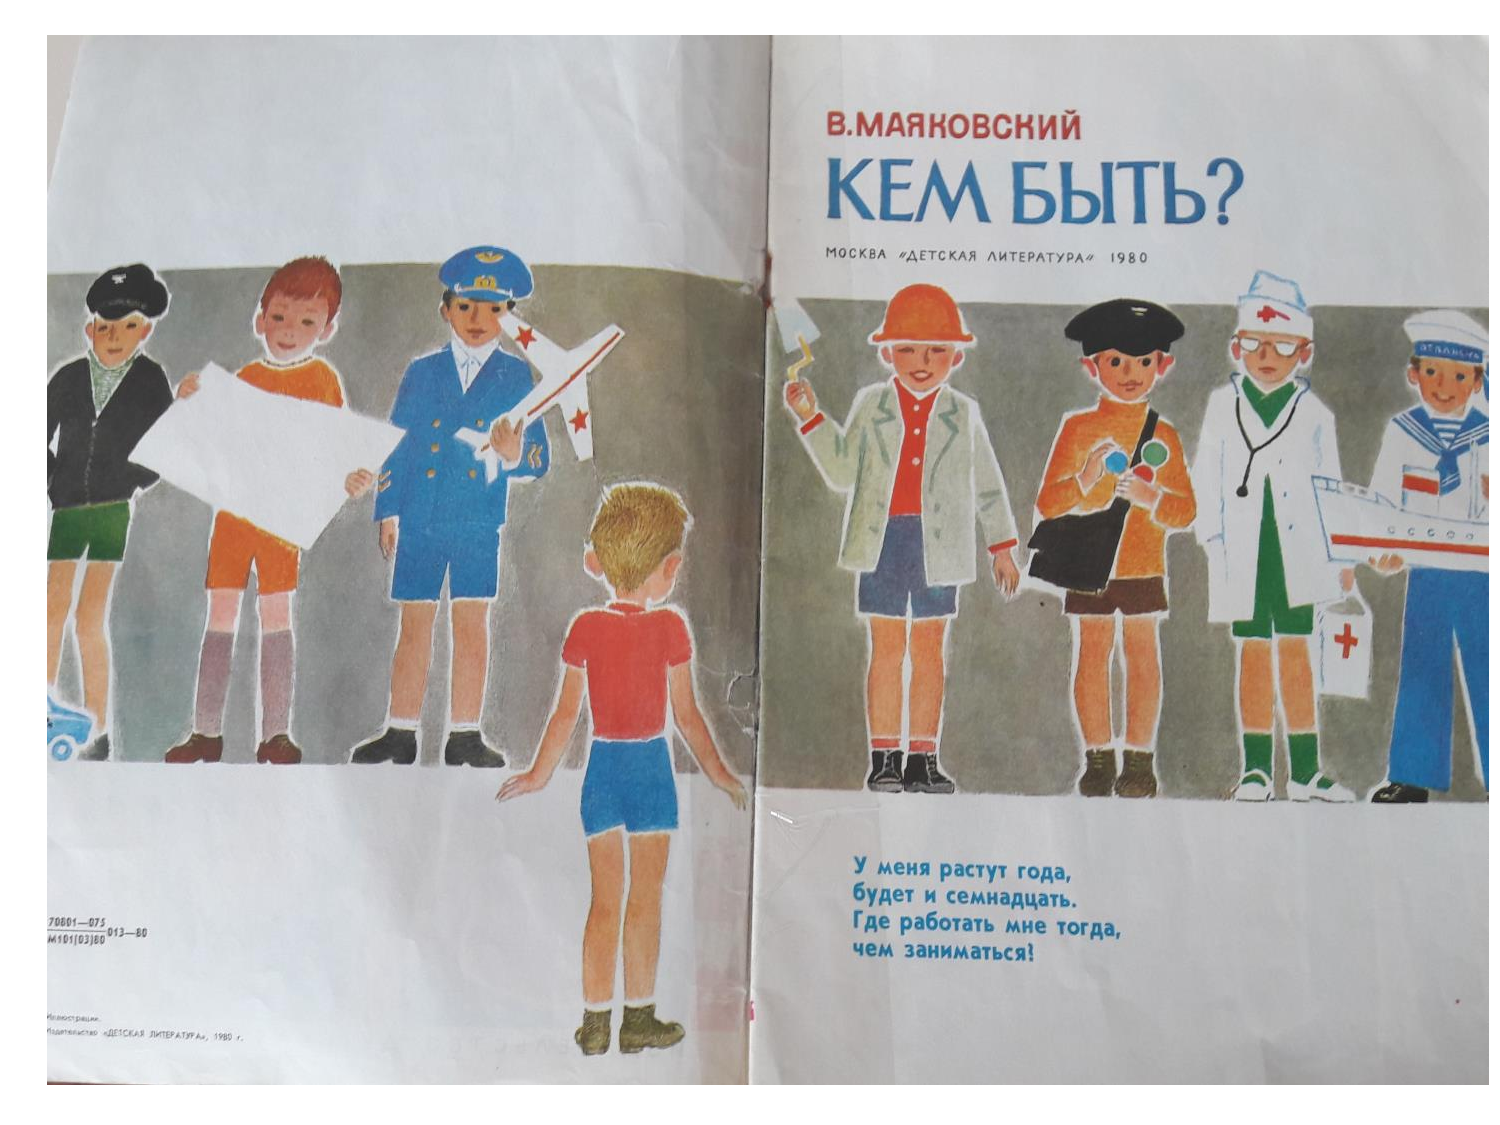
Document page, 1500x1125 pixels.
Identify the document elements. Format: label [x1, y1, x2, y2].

picture [47, 35, 1489, 1085]
